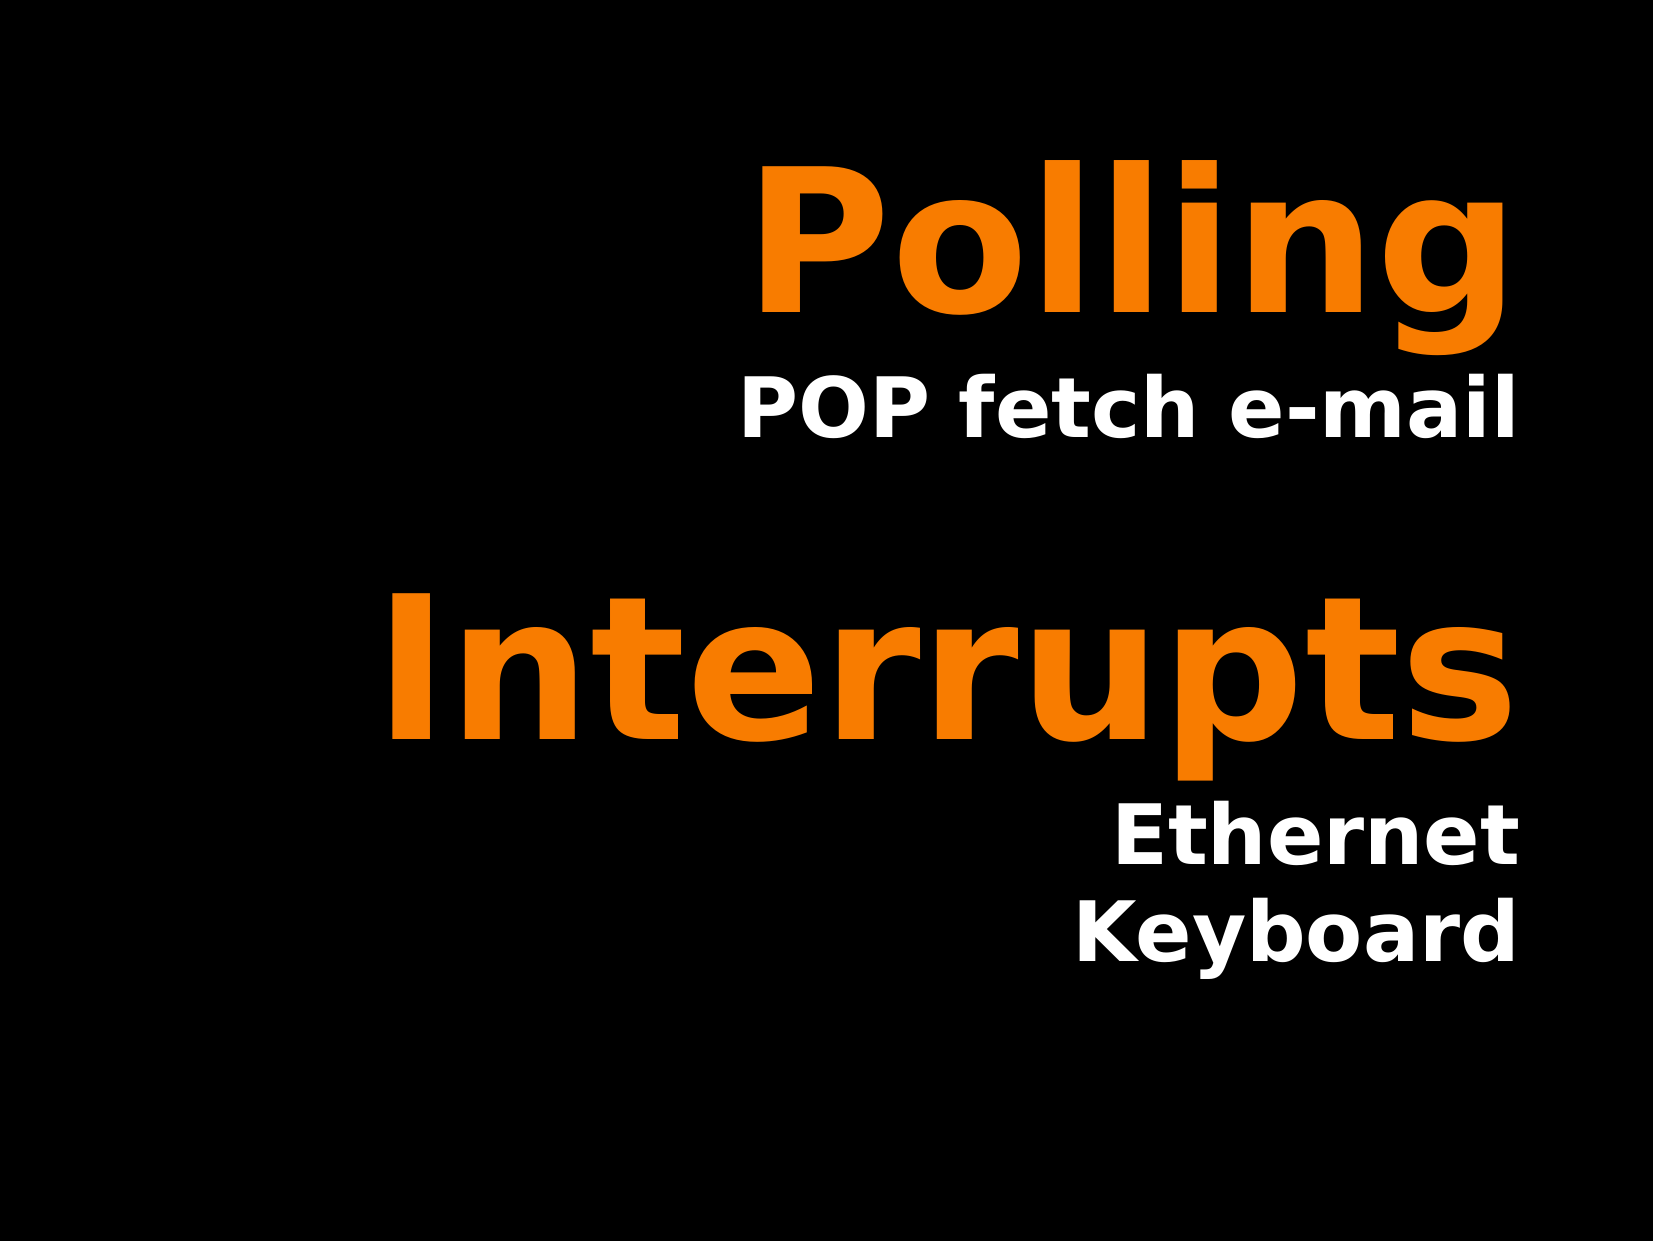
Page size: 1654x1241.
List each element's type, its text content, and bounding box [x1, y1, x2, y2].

text_box Polling POP fetch e-mail Interrupts Ethernet Keyboard [177, 119, 1535, 989]
